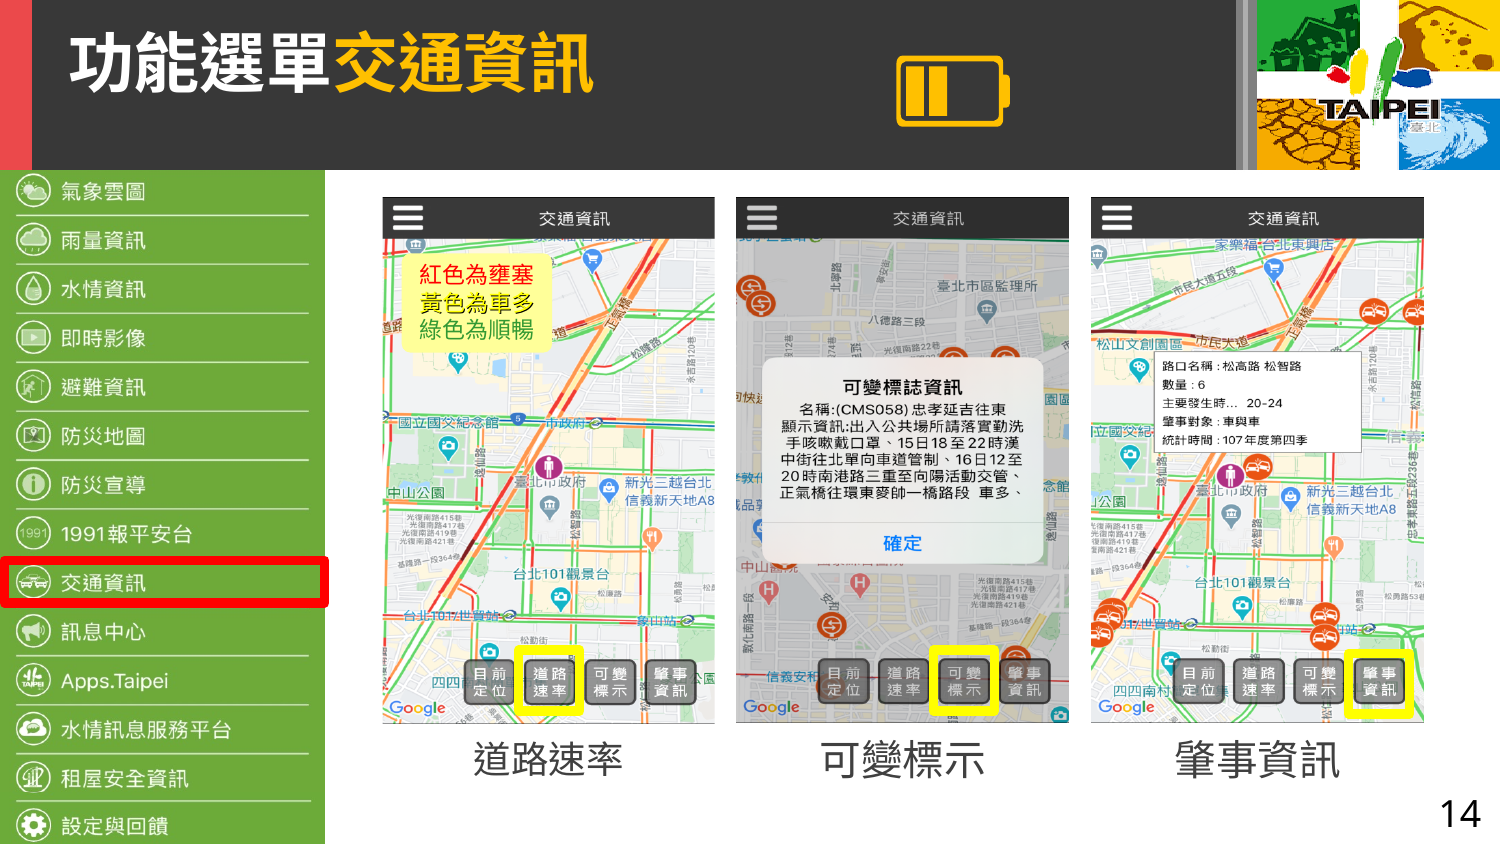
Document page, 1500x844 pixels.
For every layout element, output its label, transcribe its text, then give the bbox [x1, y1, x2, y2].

list 功能選單交通資訊 [53, 43, 1235, 139]
picture [736, 197, 1069, 724]
text_box 紅色為壅塞 黃色為車多 綠色為順暢 [404, 253, 549, 351]
text_box 道路速率 [383, 718, 715, 800]
picture [1257, 0, 1500, 171]
picture [1091, 197, 1424, 723]
picture [1353, 658, 1405, 709]
text_box 14 [1423, 782, 1500, 844]
text_box 肇事資訊 [1092, 718, 1424, 800]
text_box [896, 55, 1010, 127]
picture [0, 170, 325, 557]
picture [9, 565, 320, 598]
picture [382, 197, 715, 724]
text_box 可變標示 [737, 718, 1069, 800]
text_box [405, 255, 553, 353]
picture [0, 606, 325, 844]
